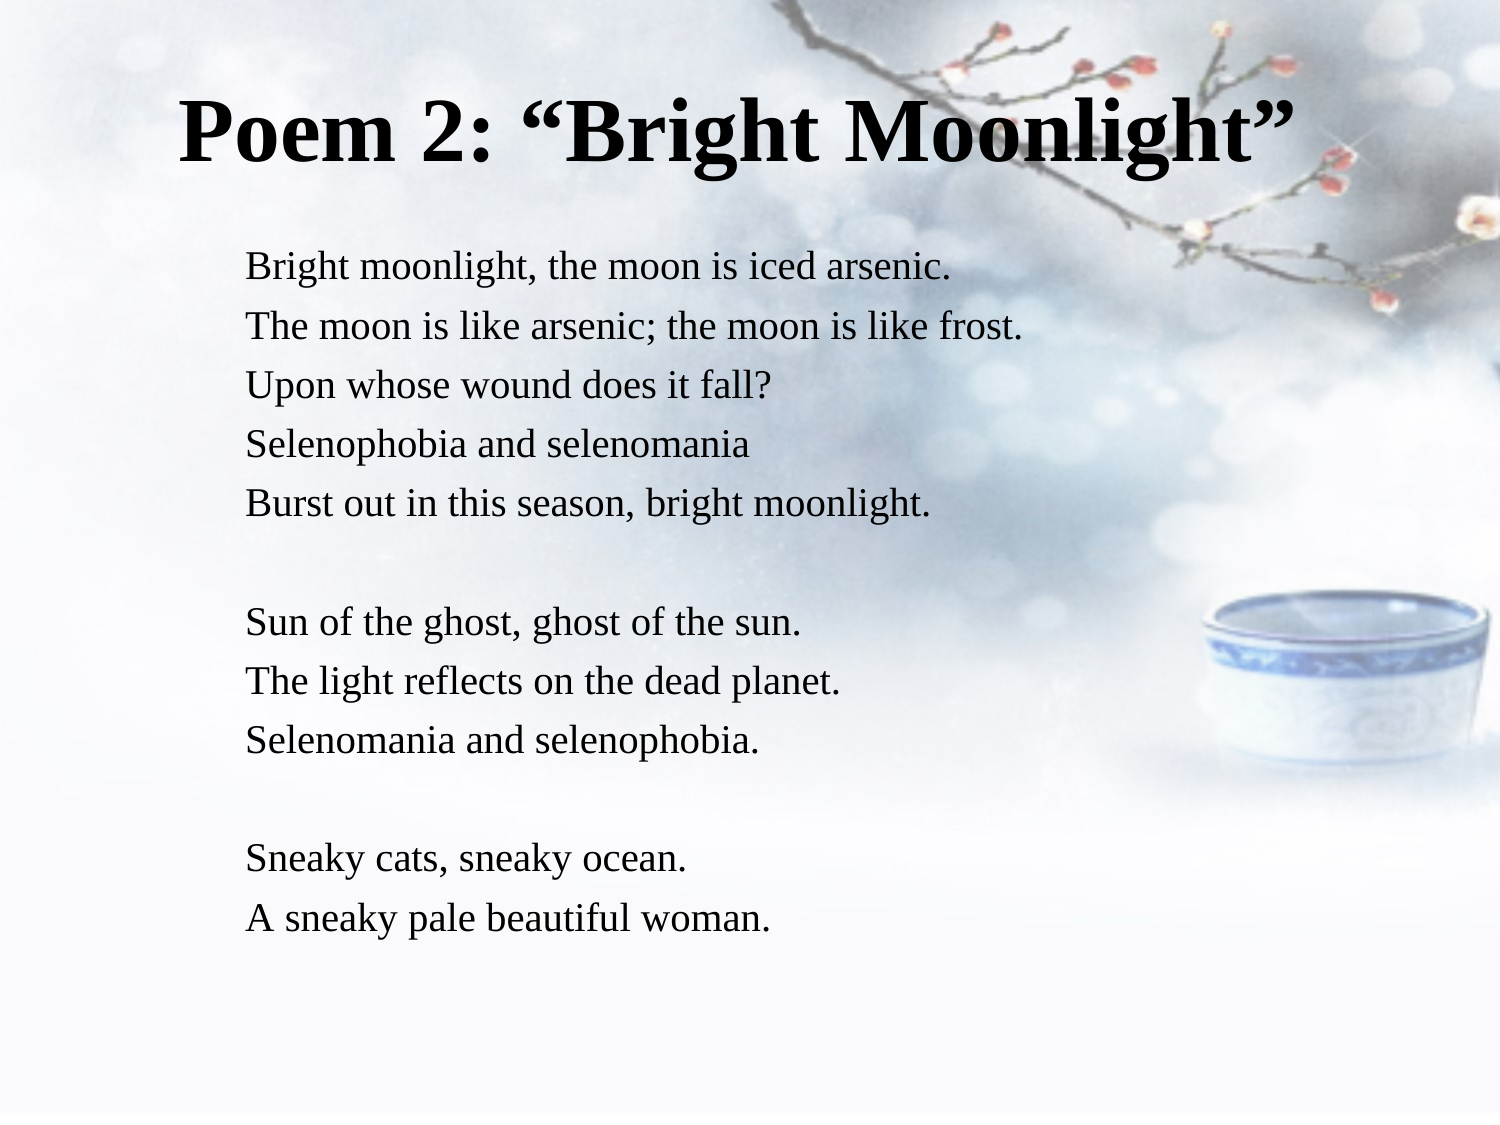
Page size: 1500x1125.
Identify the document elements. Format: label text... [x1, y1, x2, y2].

picture [0, 0, 1500, 1125]
list Bright moonlight, the moon is iced arsenic. The moon is like arsenic; the moon is like frost. Upon whose wound does it fall? Selenophobia and selenomania Burst out in this season, bright moonlight. Sun of the ghost, ghost of the sun. The light reflects on the dead planet. Selenomania and selenophobia. Sneaky cats, sneaky ocean. A sneaky pale beautiful woman. [230, 231, 1427, 1010]
title Poem 2: “Bright Moonlight” [75, 30, 1426, 219]
